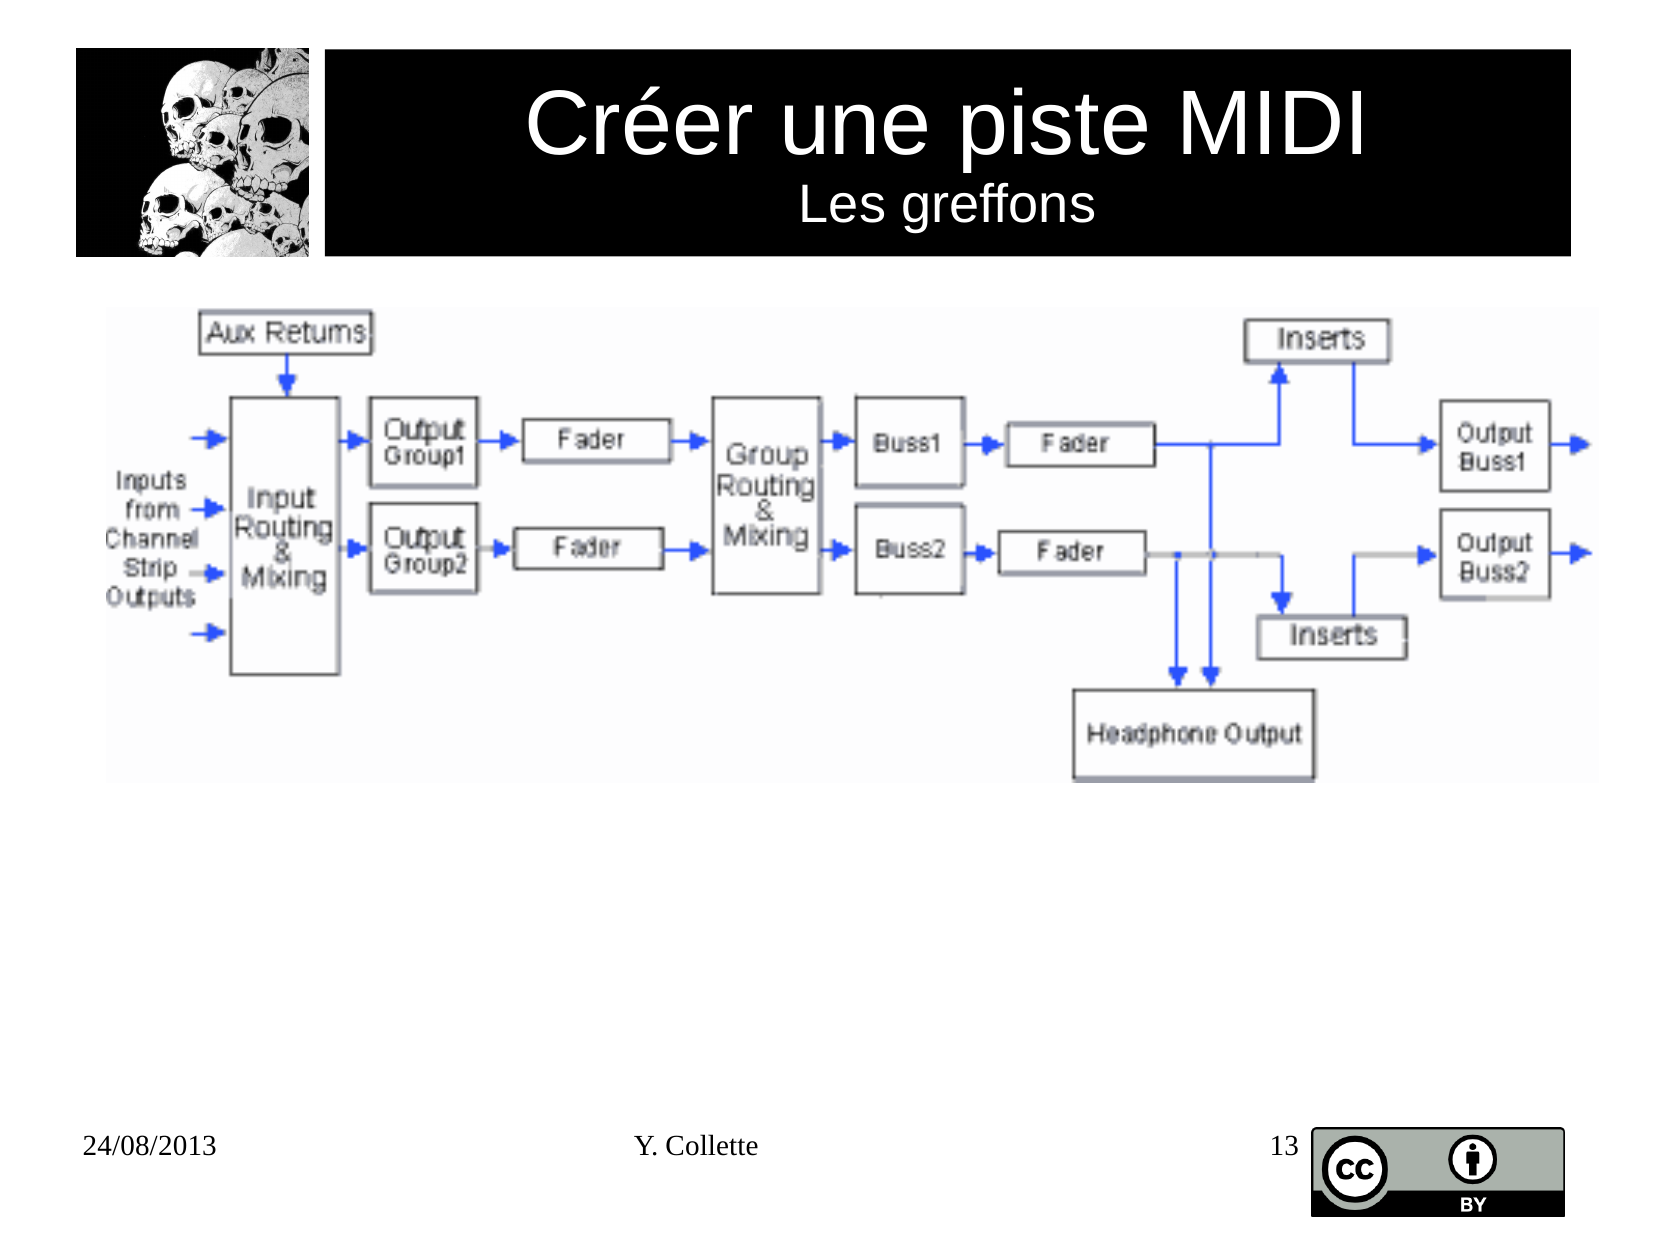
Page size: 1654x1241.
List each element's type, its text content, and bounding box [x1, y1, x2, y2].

picture [1311, 1127, 1565, 1217]
picture [76, 48, 309, 257]
picture [106, 307, 1599, 783]
title Créer une piste MIDI Les greffons [324, 49, 1571, 257]
